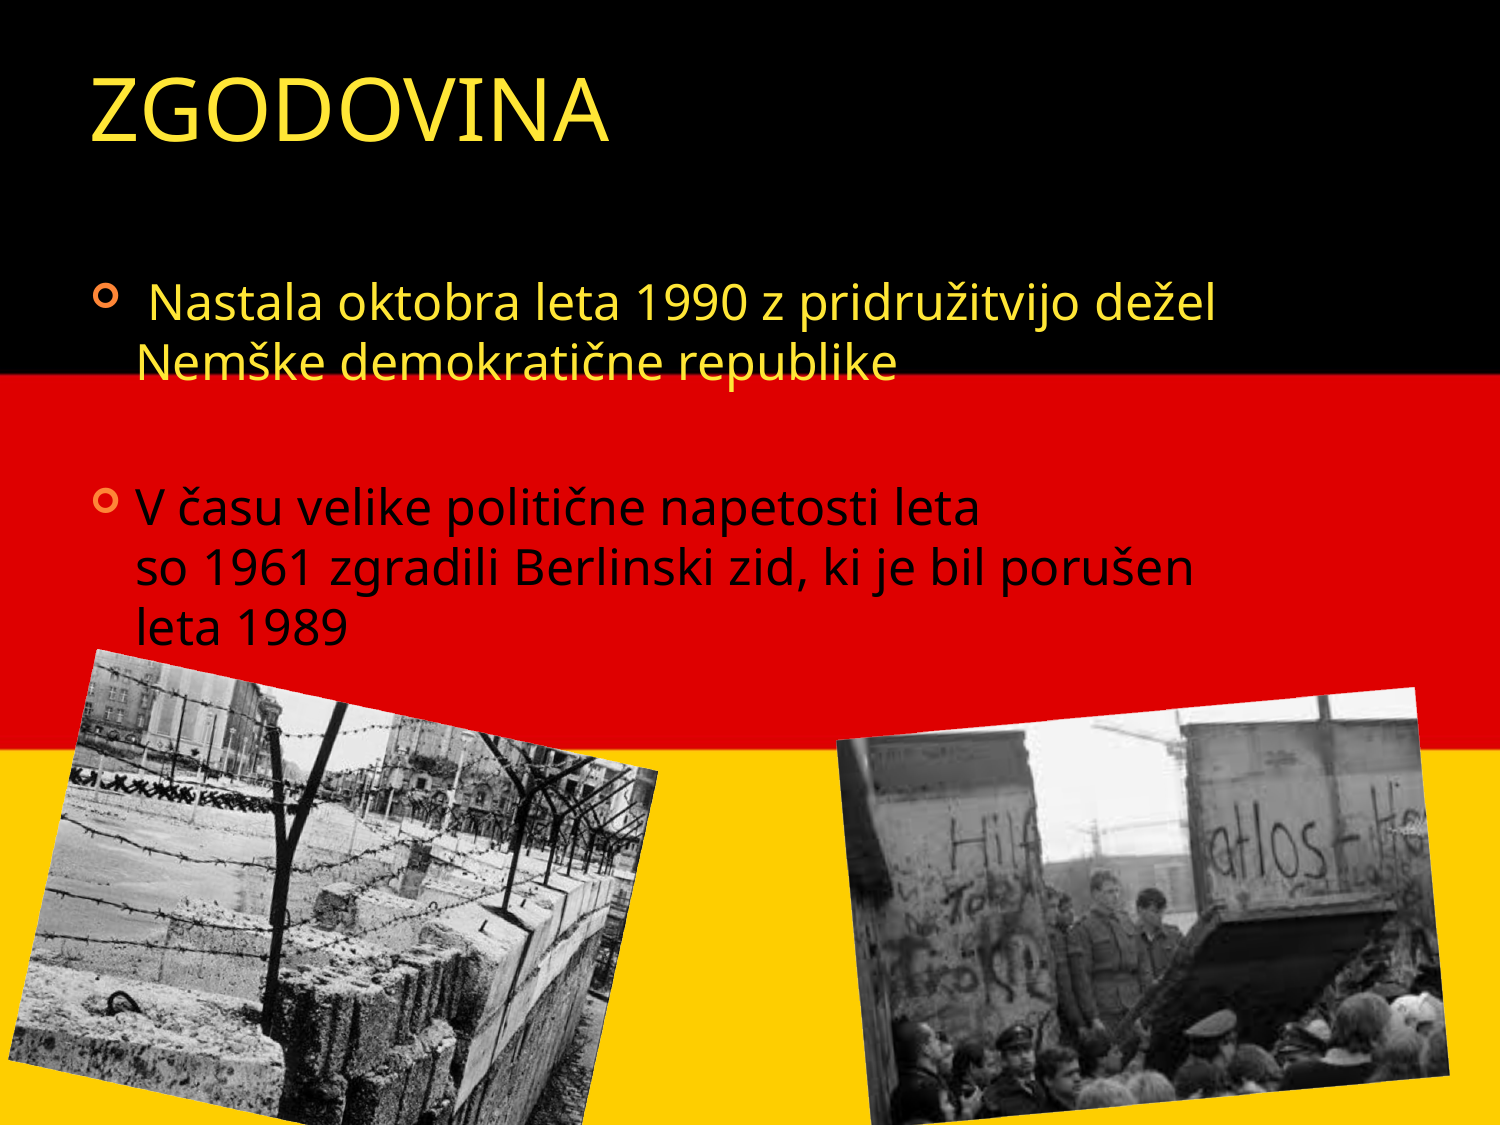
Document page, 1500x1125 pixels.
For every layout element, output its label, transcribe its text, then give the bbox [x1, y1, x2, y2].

list Nastala oktobra leta 1990 z pridružitvijo dežel Nemške demokratične republike V času velike politične napetosti leta so 1961 zgradili Berlinski zid, ki je bil porušen leta 1989 [75, 262, 1300, 1062]
title ZGODOVINA [75, 45, 1300, 233]
picture [0, 0, 1500, 1125]
